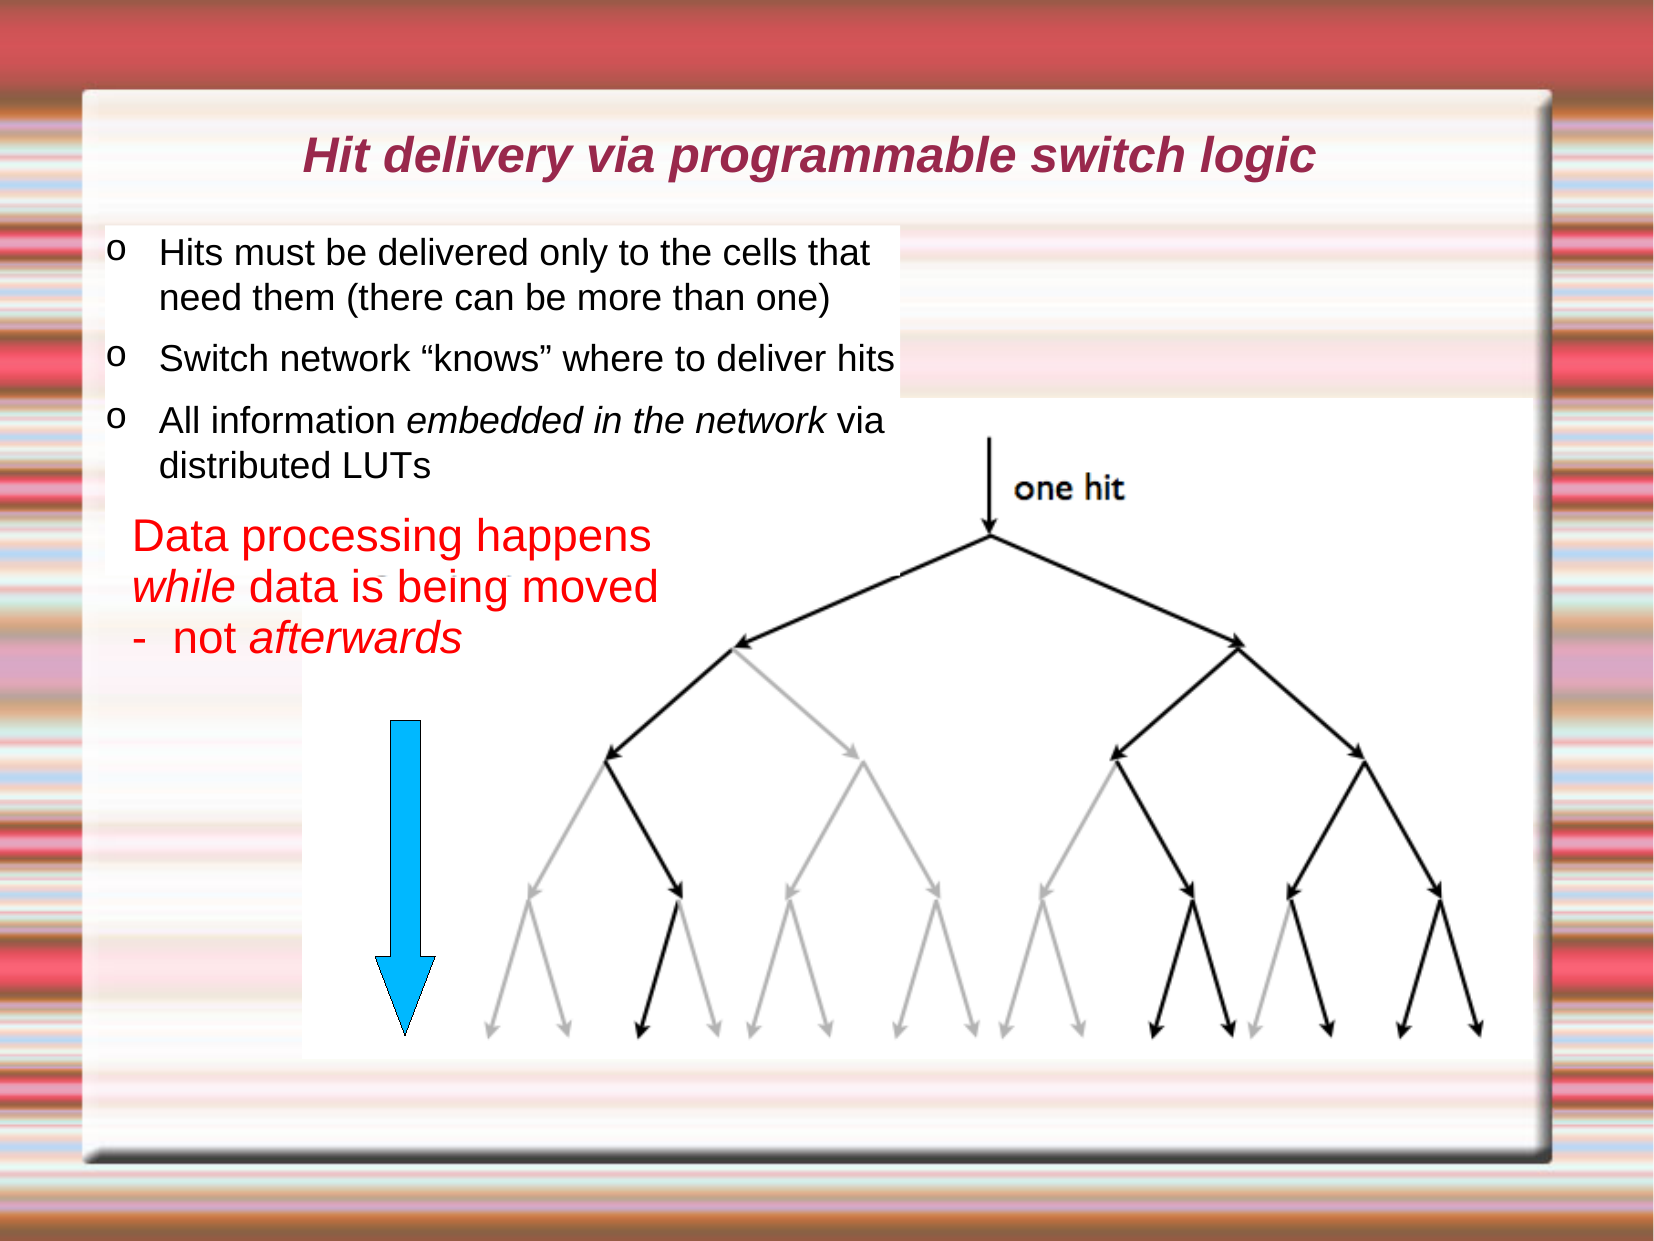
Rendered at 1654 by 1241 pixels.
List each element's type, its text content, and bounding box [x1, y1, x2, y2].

text_box Hit delivery via programmable switch logic [104, 90, 1516, 215]
text_box Hits must be delivered only to the cells that need them (there can be more than one) Switch network “knows” where to deliver hits All information embedded in the network via distributed LUTs [105, 225, 901, 576]
text_box [375, 720, 436, 1036]
text_box Data processing happens while data is being moved - not afterwards [131, 510, 672, 678]
picture [0, 0, 1654, 1241]
